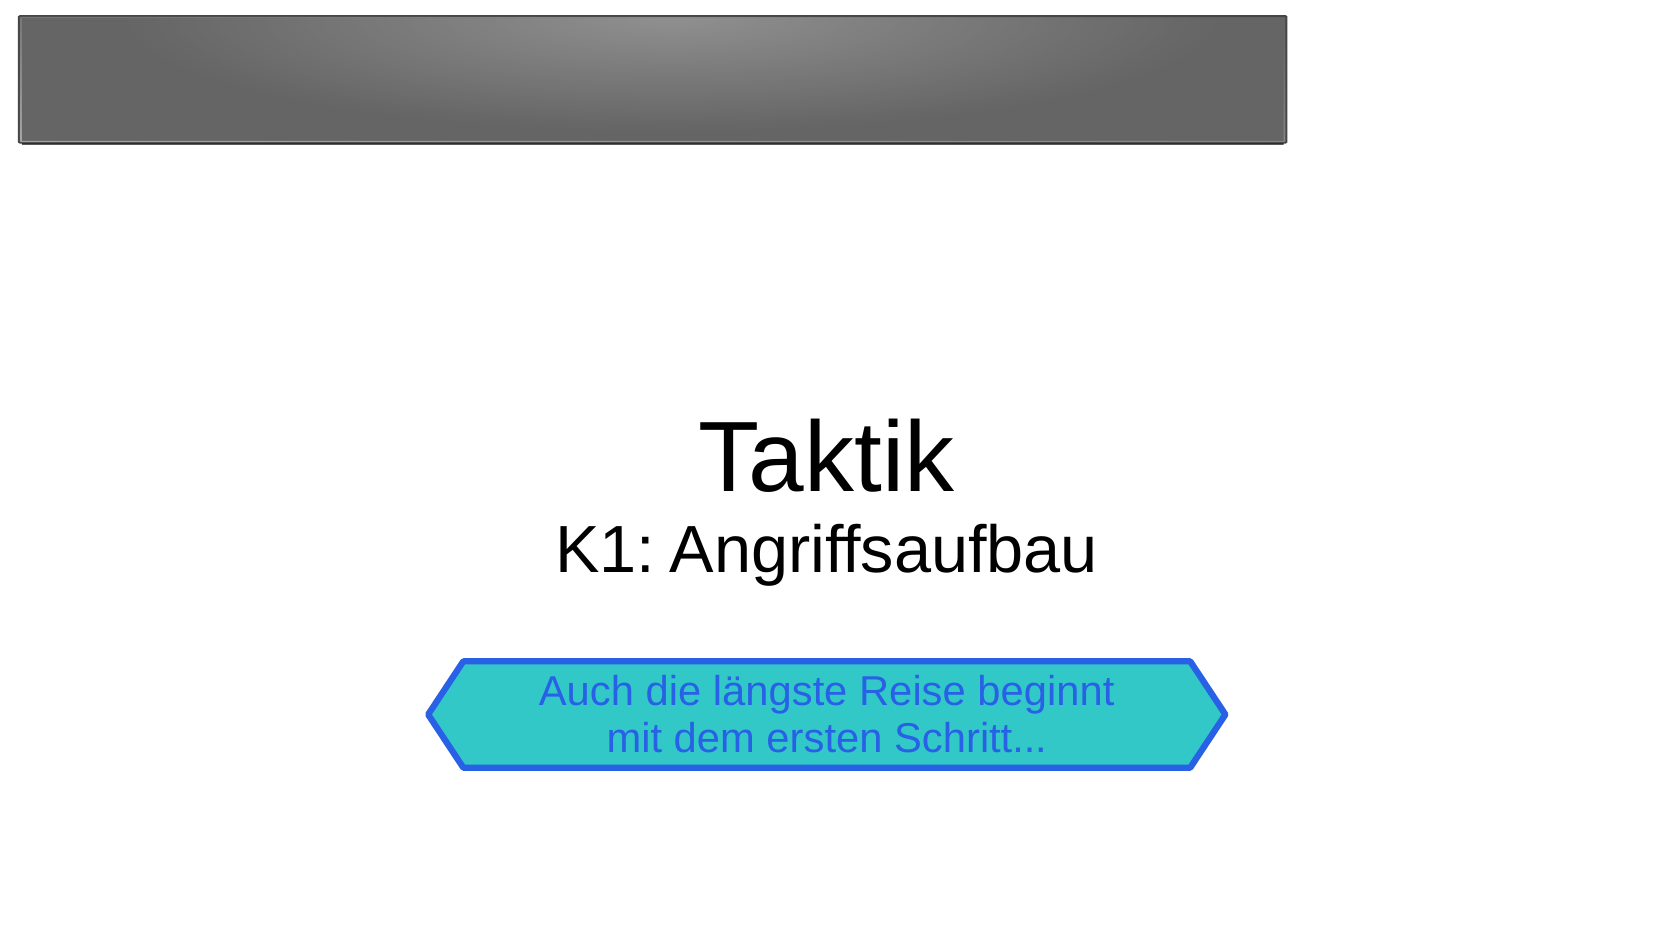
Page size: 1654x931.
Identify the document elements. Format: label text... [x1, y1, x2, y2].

text_box Auch die längste Reise beginnt mit dem ersten Schritt... [428, 661, 1226, 768]
subtitle Taktik K1: Angriffsaufbau [82, 224, 1571, 764]
